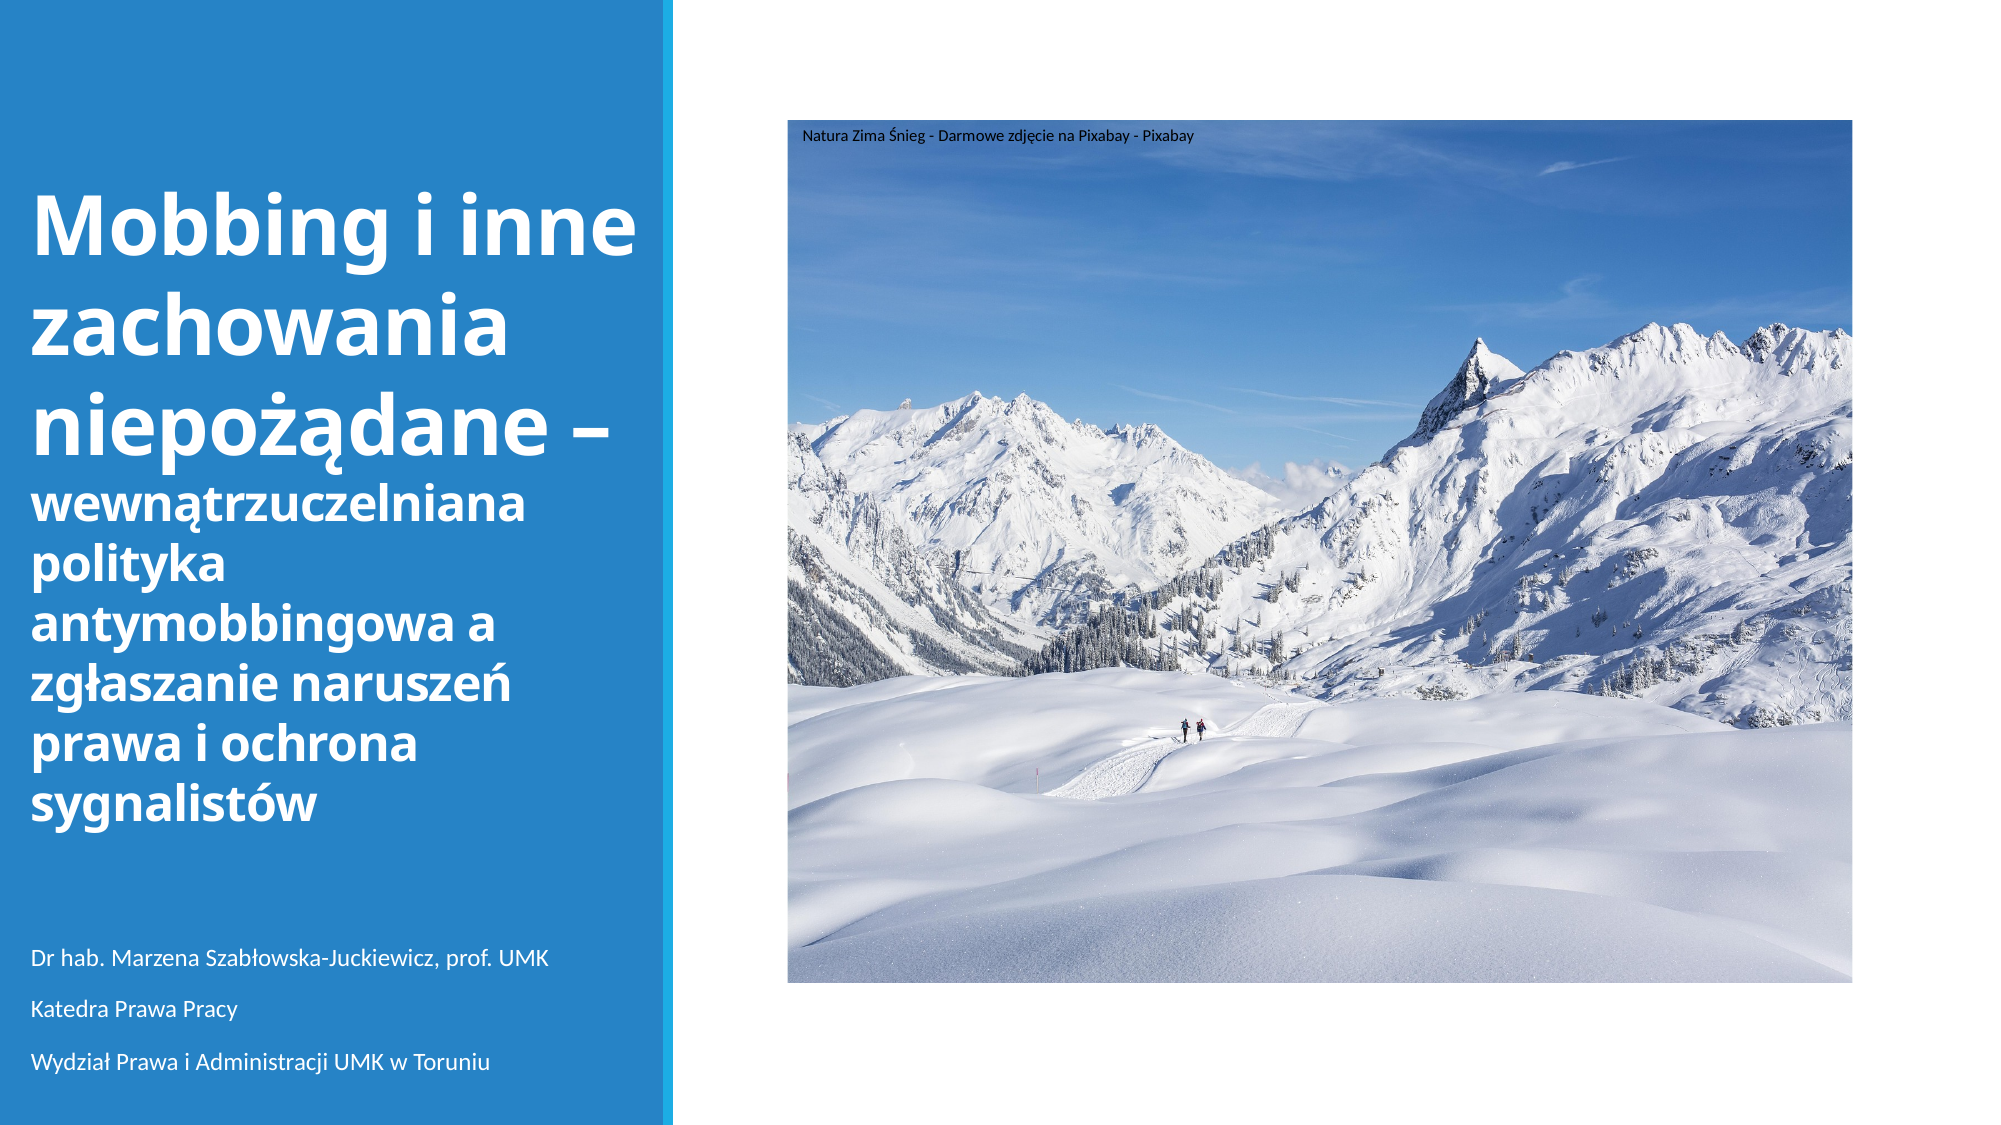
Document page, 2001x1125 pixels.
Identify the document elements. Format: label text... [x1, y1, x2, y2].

list Dr hab. Marzena Szabłowska-Juckiewicz, prof. UMK Katedra Prawa Pracy Wydział Prawa i Administracji UMK w Toruniu [15, 937, 670, 1113]
list Natura Zima Śnieg - Darmowe zdjęcie na Pixabay - Pixabay [787, 120, 1853, 983]
title Mobbing i inne zachowania niepożądane – wewnątrzuczelniana polityka antymobbingowa a zgłaszanie naruszeń prawa i ochrona sygnalistów [15, 53, 670, 840]
